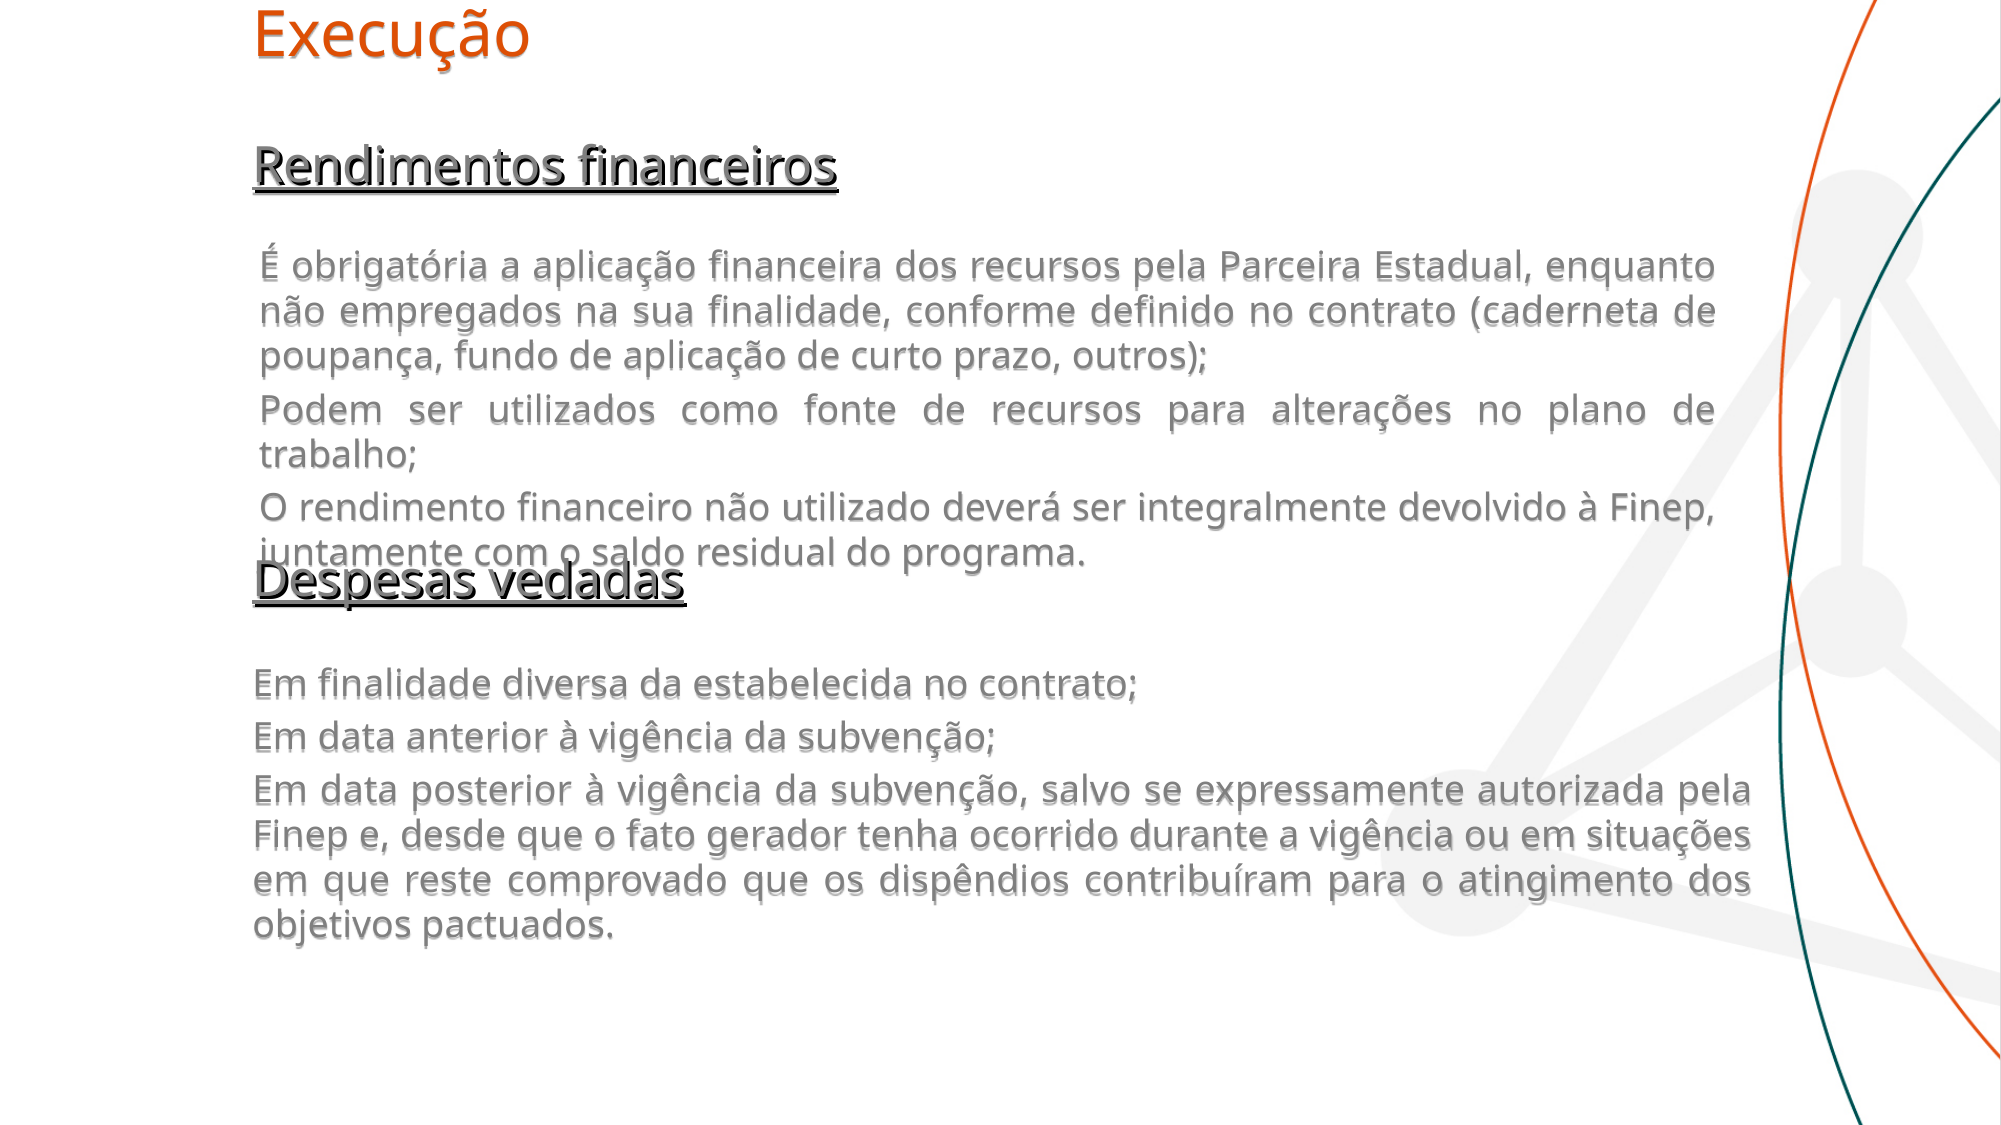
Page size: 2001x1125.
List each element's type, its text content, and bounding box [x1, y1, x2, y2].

text_box É obrigatória a aplicação financeira dos recursos pela Parceira Estadual, enquanto não empregados na sua finalidade, conforme definido no contrato (caderneta de poupança, fundo de aplicação de curto prazo, outros); Podem ser utilizados como fonte de recursos para alterações no plano de trabalho; O rendimento financeiro não utilizado deverá ser integralmente devolvido à Finep, juntamente com o saldo residual do programa. [244, 234, 1733, 651]
text_box Em finalidade diversa da estabelecida no contrato; Em data anterior à vigência da subvenção; Em data posterior à vigência da subvenção, salvo se expressamente autorizada pela Finep e, desde que o fato gerador tenha ocorrido durante a vigência ou em situações em que reste comprovado que os dispêndios contribuíram para o atingimento dos objetivos pactuados. [237, 651, 1768, 1106]
text_box Rendimentos financeiros [237, 125, 1154, 202]
text_box Despesas vedadas [237, 538, 1154, 615]
text_box Execução [237, 0, 1250, 155]
